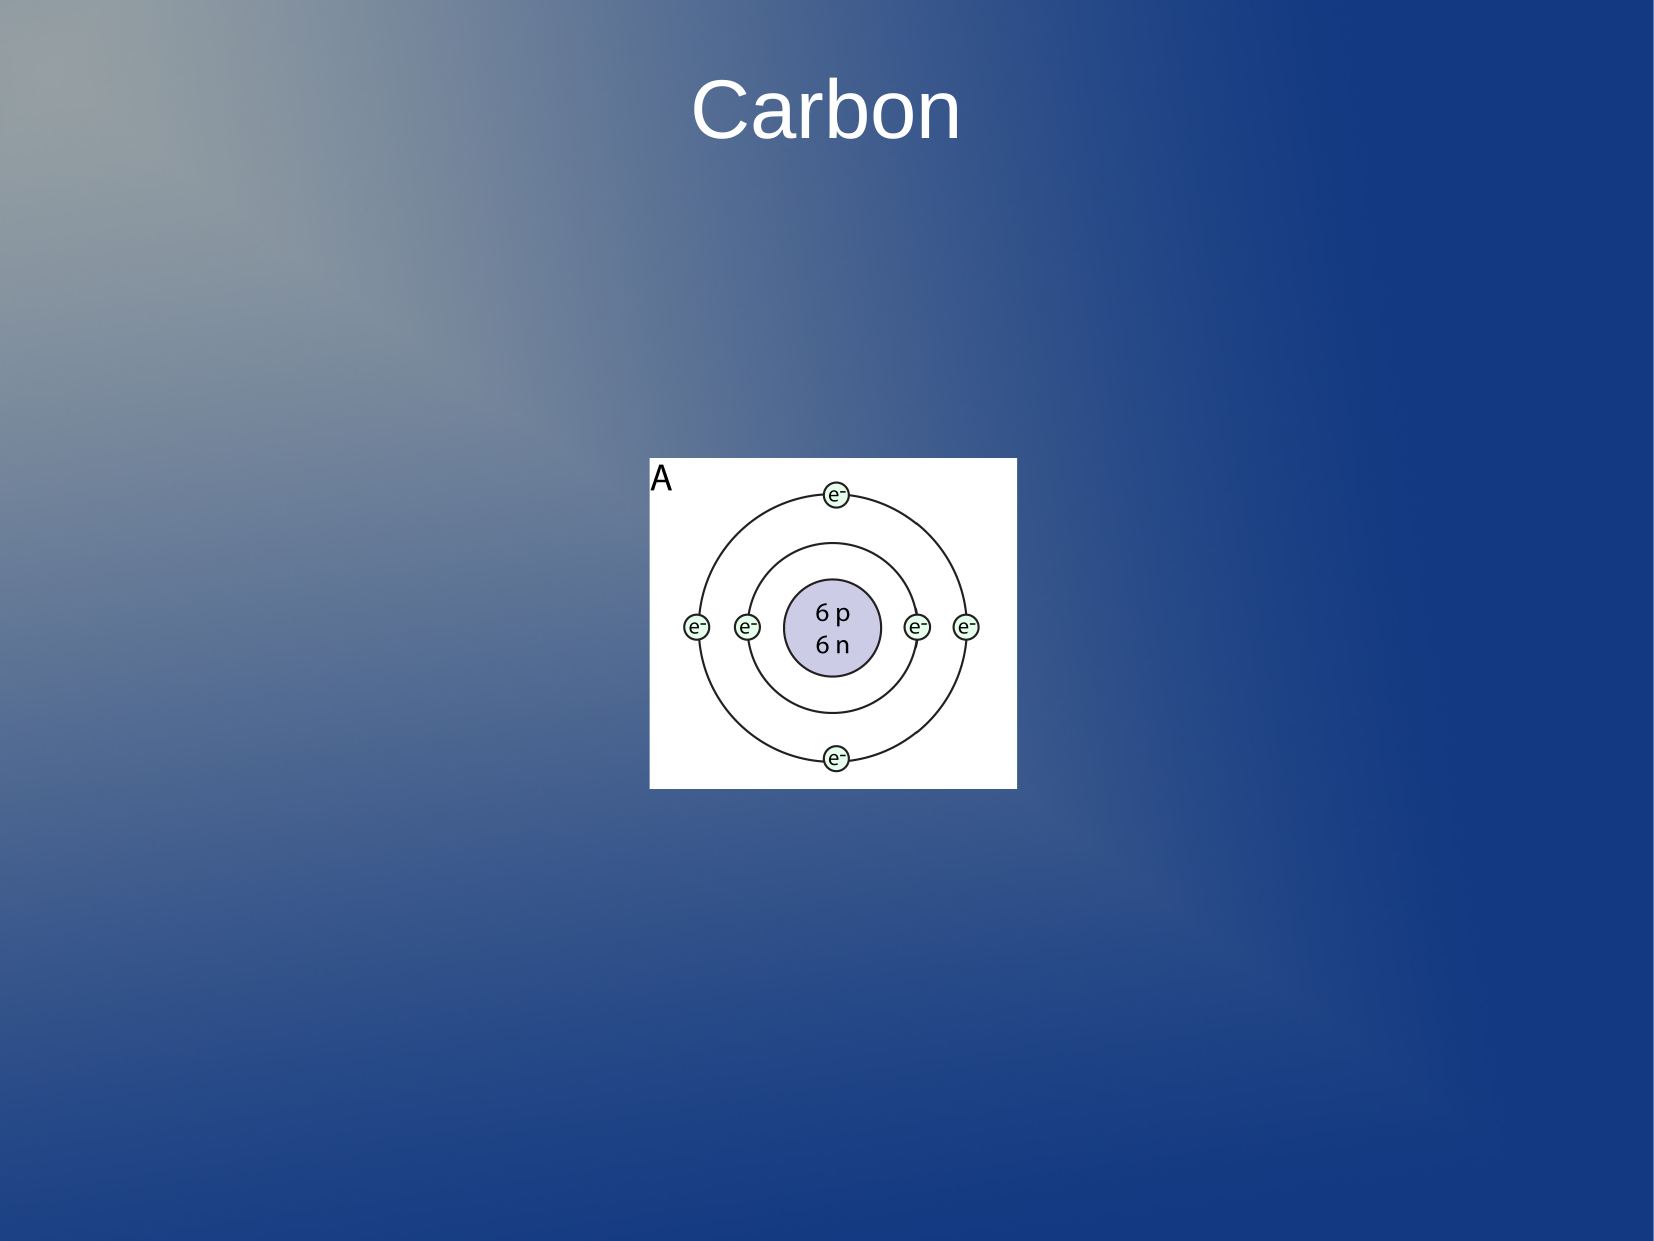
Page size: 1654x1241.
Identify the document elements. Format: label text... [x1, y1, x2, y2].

picture [0, 0, 1654, 1241]
title Carbon [82, 39, 1571, 181]
